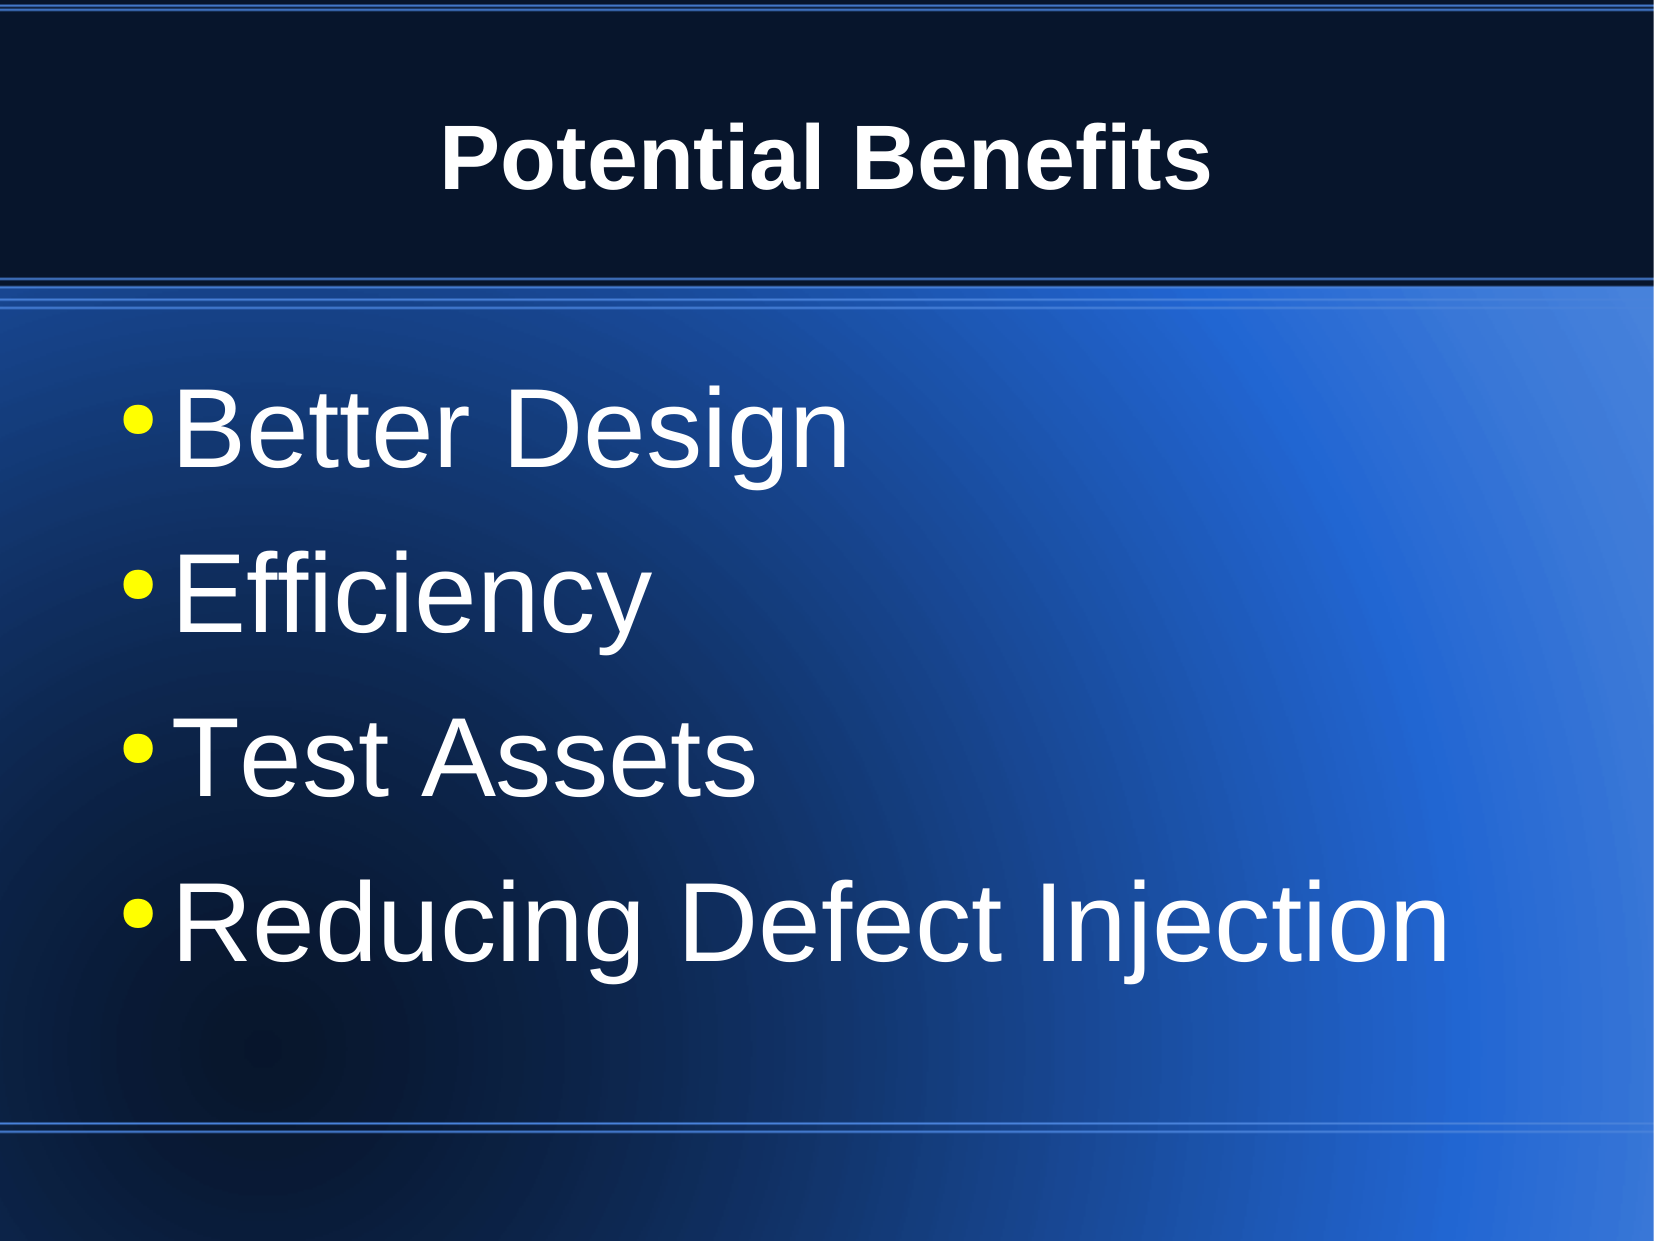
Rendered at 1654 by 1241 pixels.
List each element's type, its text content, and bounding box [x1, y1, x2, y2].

list Better Design Efficiency Test Assets Reducing Defect Injection [82, 355, 1571, 1058]
title Potential Benefits [82, 49, 1571, 257]
